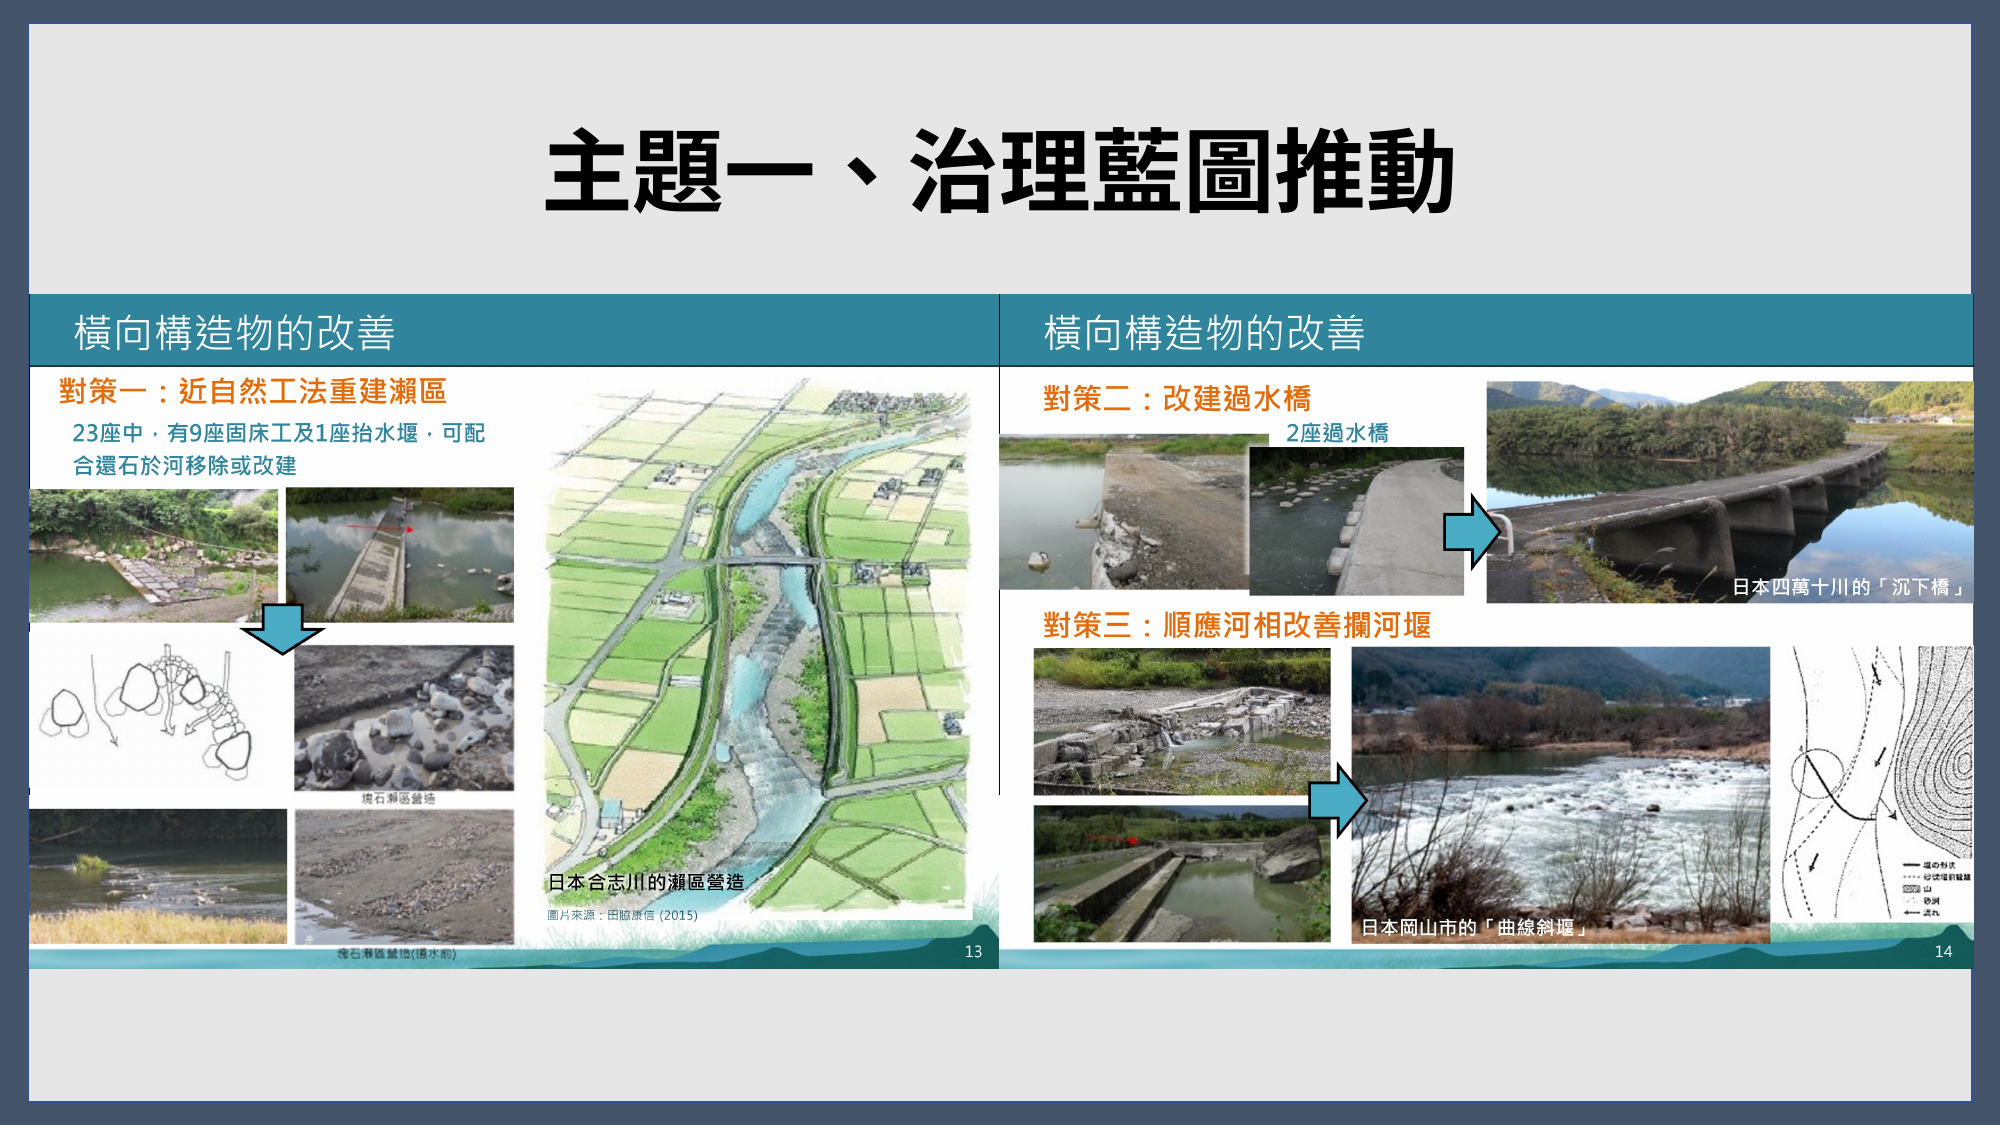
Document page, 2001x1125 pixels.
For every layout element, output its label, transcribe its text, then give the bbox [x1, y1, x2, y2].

title 主題一、治理藍圖推動 [137, 59, 1863, 278]
picture [29, 294, 1974, 969]
text_box [27, 22, 1972, 1102]
